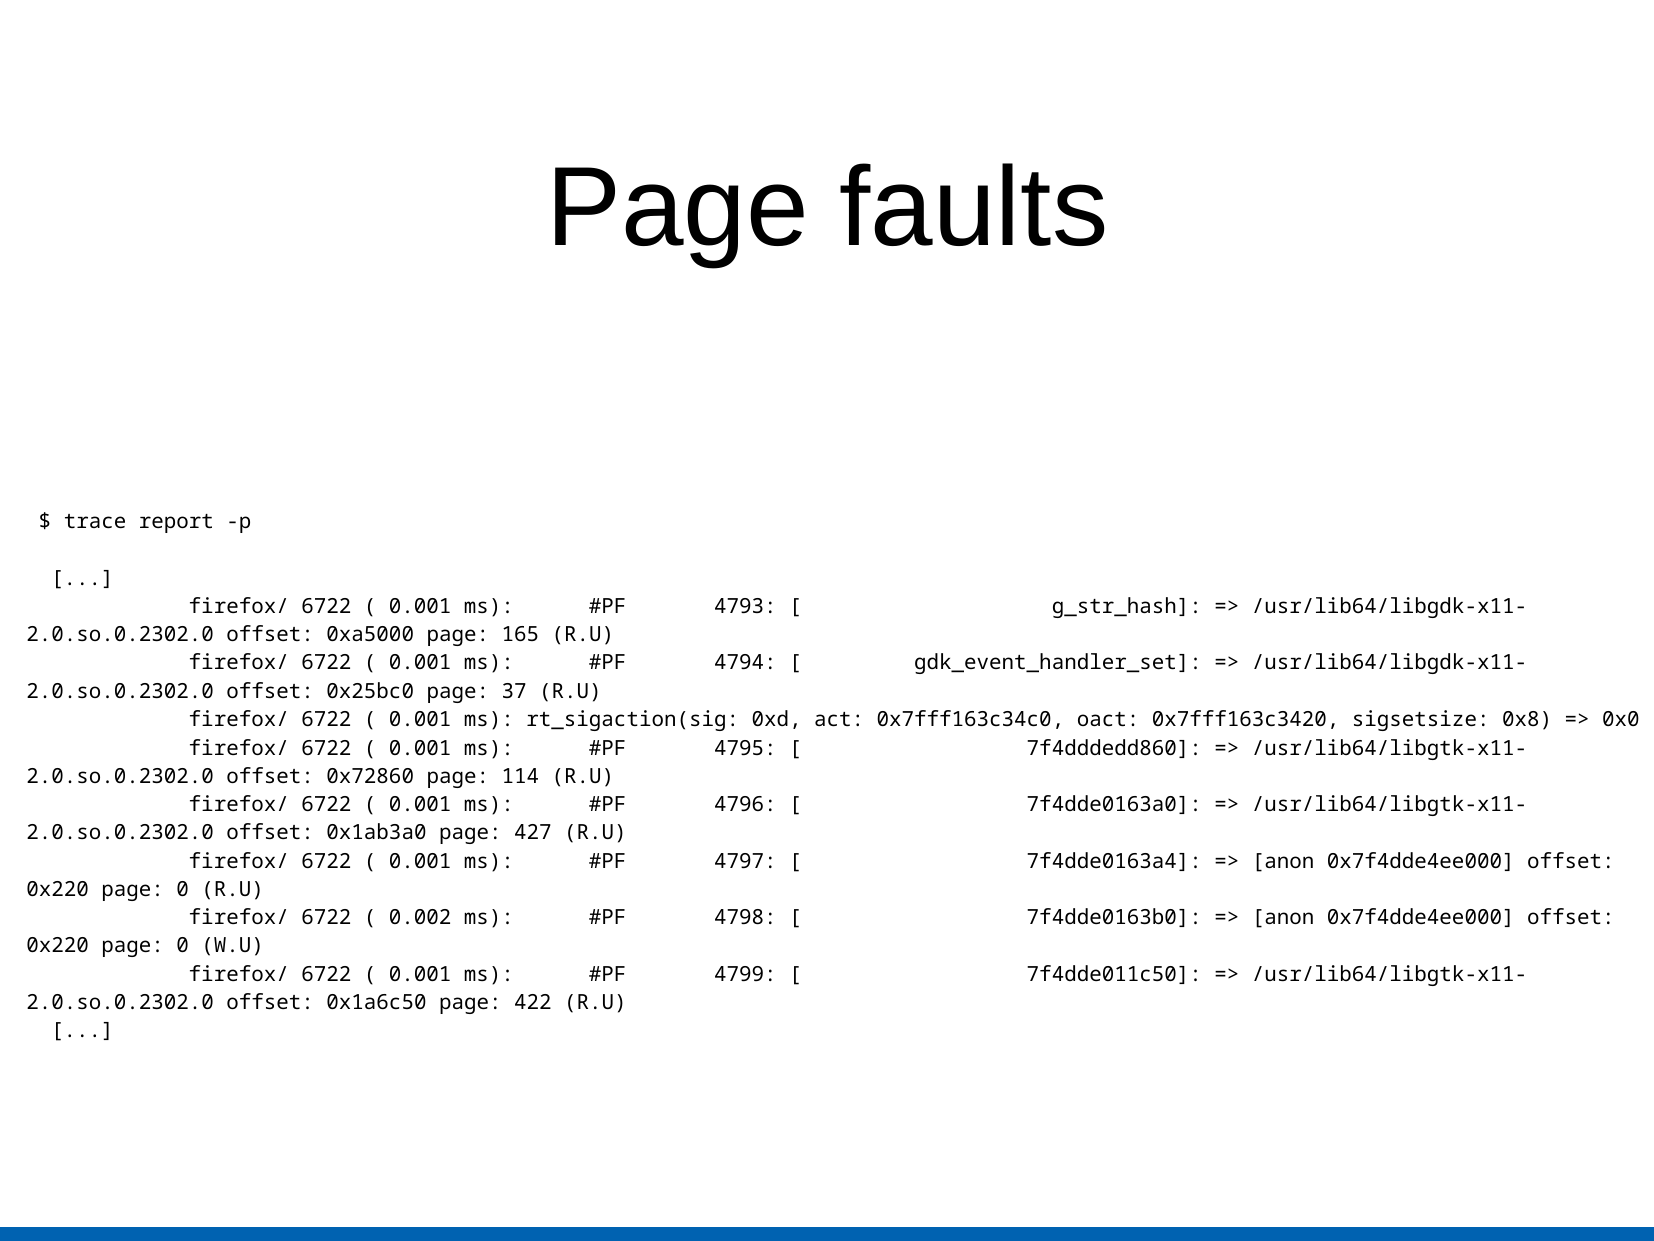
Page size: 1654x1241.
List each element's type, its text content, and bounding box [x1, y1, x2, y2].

title Page faults [121, 110, 1534, 303]
text_box $ trace report -p [...] firefox/ 6722 ( 0.001 ms): #PF 4793: [ g_str_hash]: => /usr/lib64/libgdk-x11-2.0.so.0.2302.0 offset: 0xa5000 page: 165 (R.U) firefox/ 6722 ( 0.001 ms): #PF 4794: [ gdk_event_handler_set]: => /usr/lib64/libgdk-x11-2.0.so.0.2302.0 offset: 0x25bc0 page: 37 (R.U) firefox/ 6722 ( 0.001 ms): rt_sigaction(sig: 0xd, act: 0x7fff163c34c0, oact: 0x7fff163c3420, sigsetsize: 0x8) => 0x0 firefox/ 6722 ( 0.001 ms): #PF 4795: [ 7f4dddedd860]: => /usr/lib64/libgtk-x11-2.0.so.0.2302.0 offset: 0x72860 page: 114 (R.U) firefox/ 6722 ( 0.001 ms): #PF 4796: [ 7f4dde0163a0]: => /usr/lib64/libgtk-x11-2.0.so.0.2302.0 offset: 0x1ab3a0 page: 427 (R.U) firefox/ 6722 ( 0.001 ms): #PF 4797: [ 7f4dde0163a4]: => [anon 0x7f4dde4ee000] offset: 0x220 page: 0 (R.U) firefox/ 6722 ( 0.002 ms): #PF 4798: [ 7f4dde0163b0]: => [anon 0x7f4dde4ee000] offset: 0x220 page: 0 (W.U) firefox/ 6722 ( 0.001 ms): #PF 4799: [ 7f4dde011c50]: => /usr/lib64/libgtk-x11-2.0.so.0.2302.0 offset: 0x1a6c50 page: 422 (R.U) [...] [11, 498, 1654, 976]
